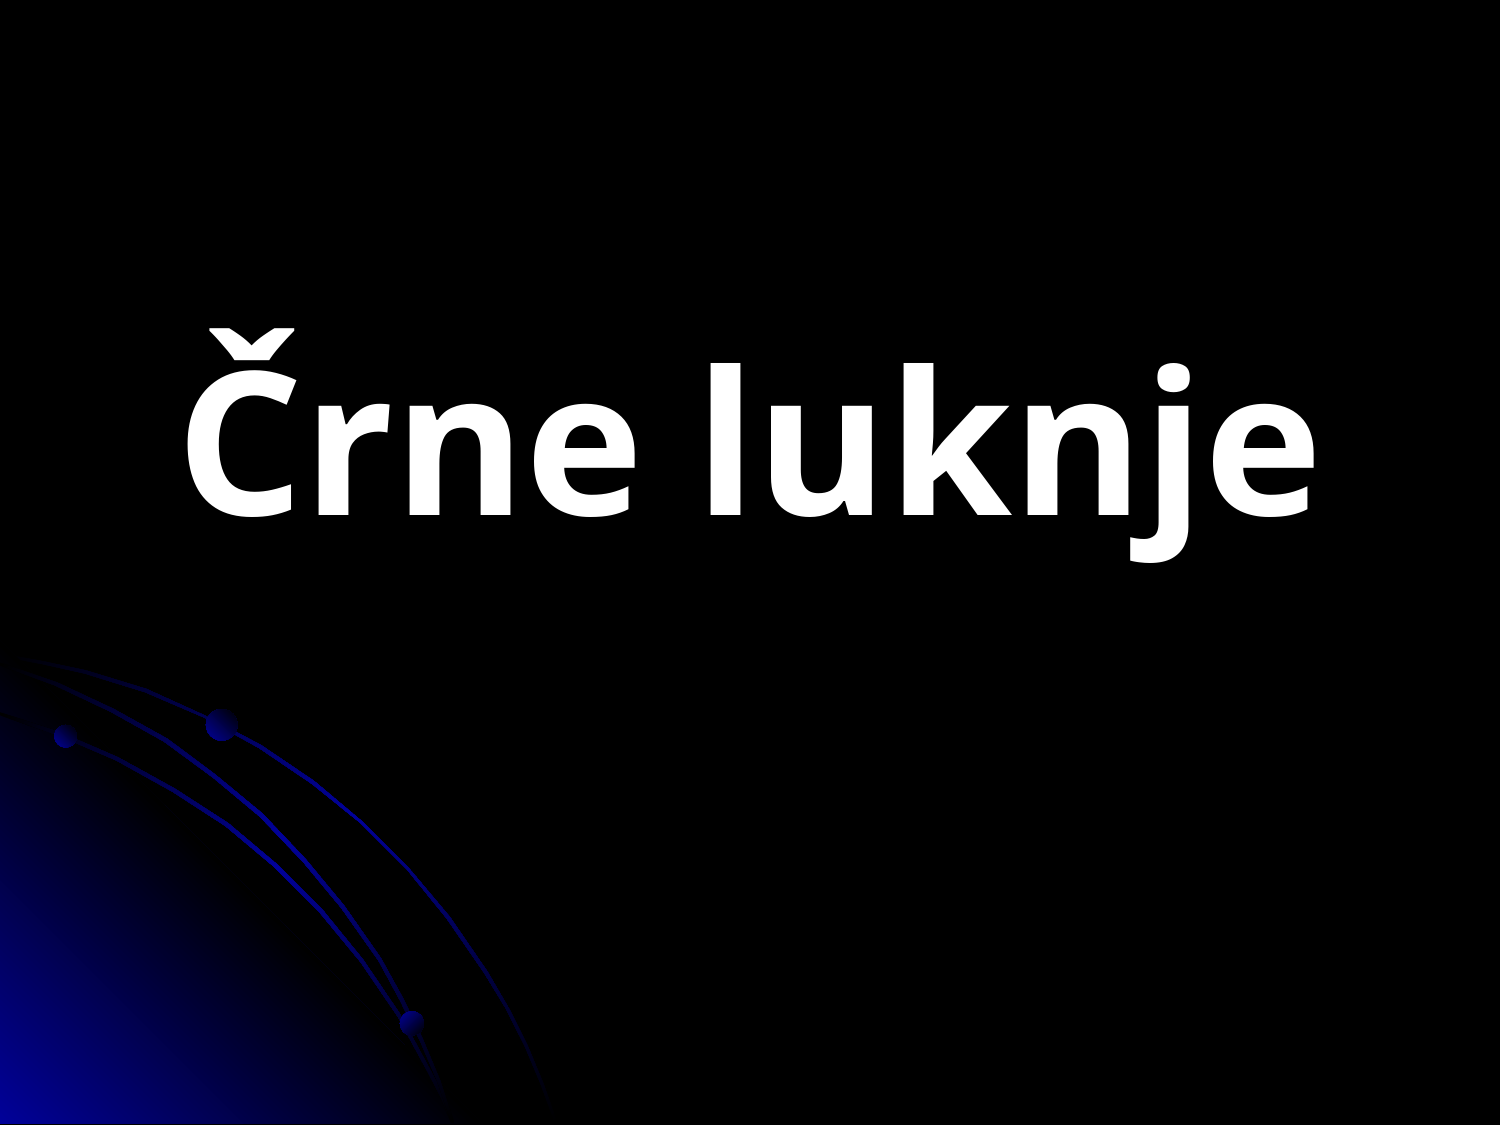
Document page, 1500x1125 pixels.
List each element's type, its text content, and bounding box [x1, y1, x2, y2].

title Črne luknje [112, 307, 1388, 563]
